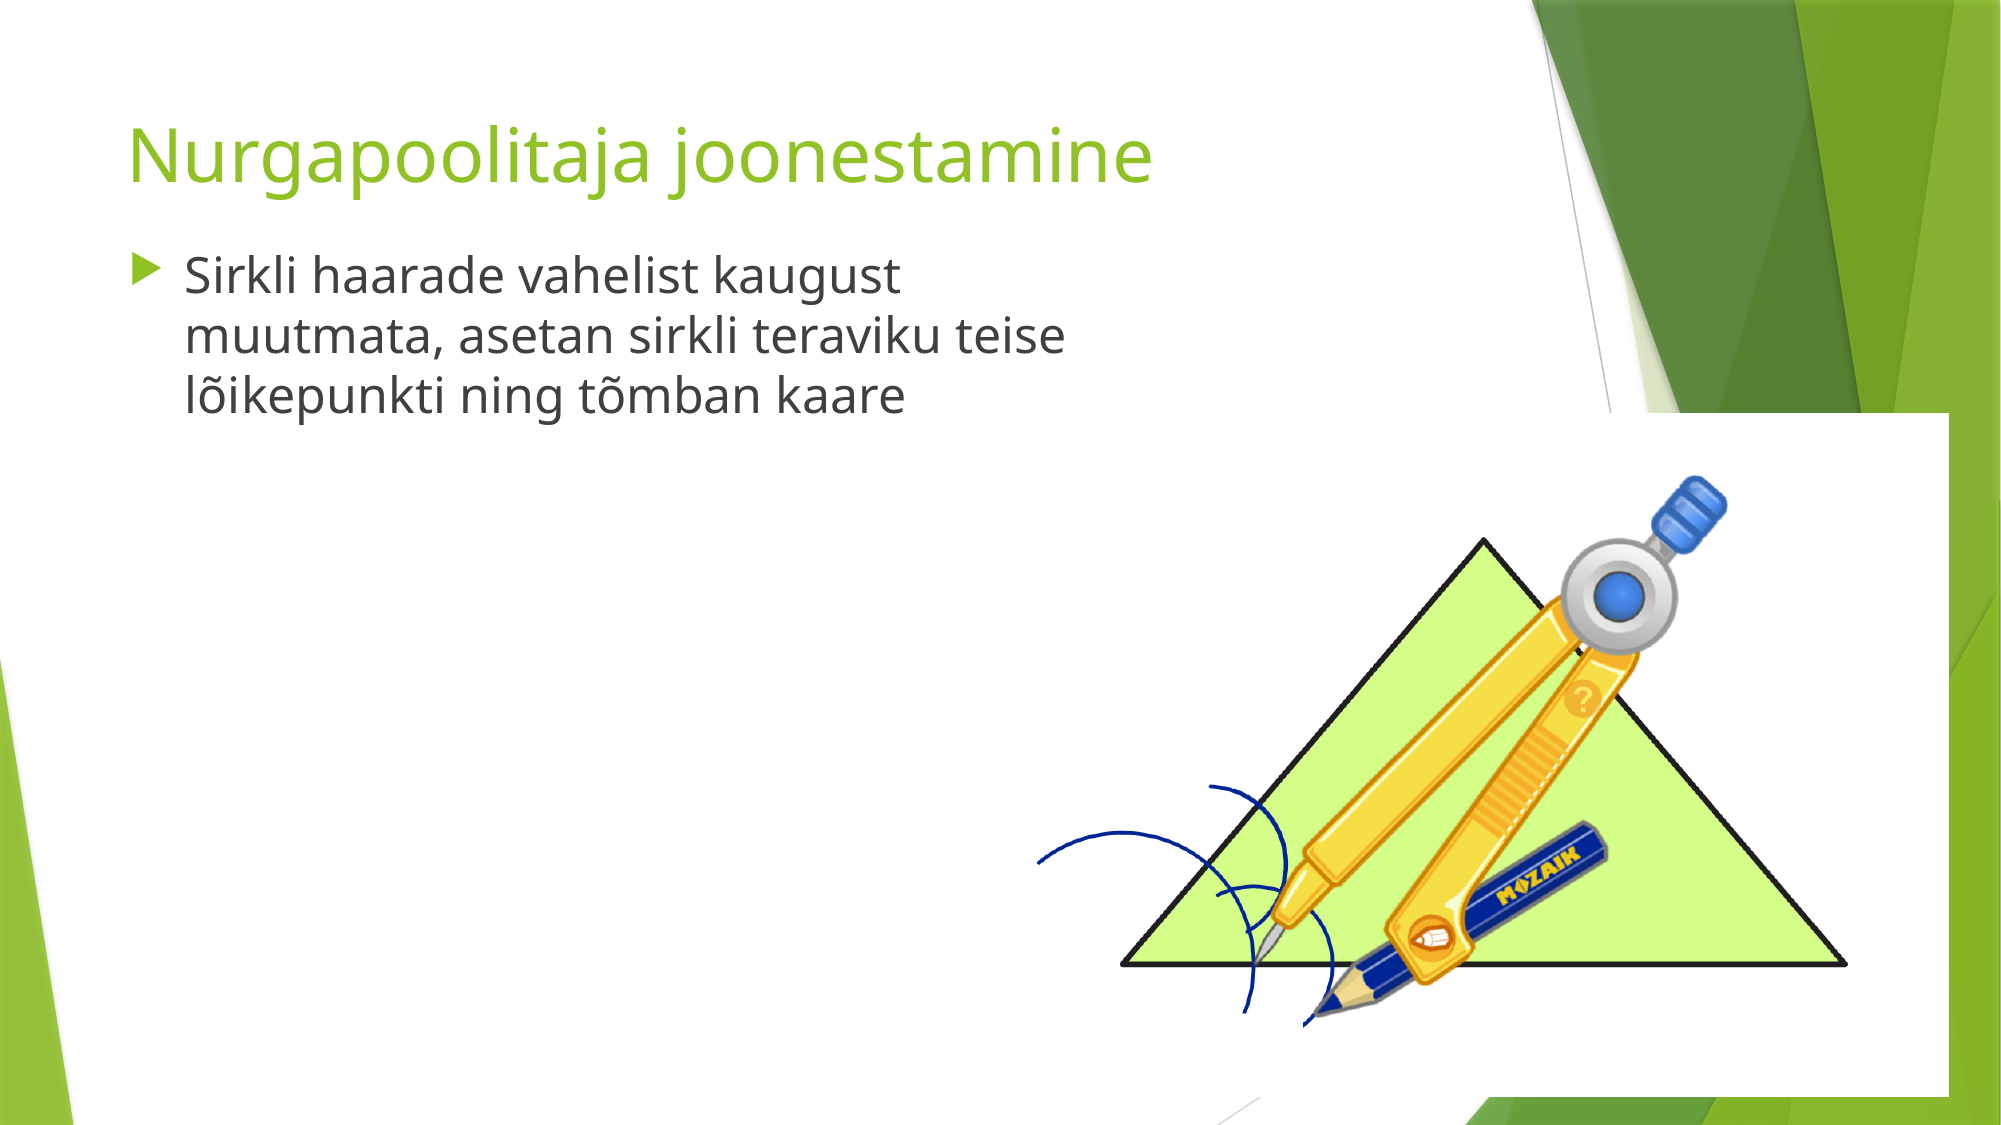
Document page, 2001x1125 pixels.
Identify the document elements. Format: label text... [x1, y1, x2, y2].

list Sirkli haarade vahelist kaugust muutmata, asetan sirkli teraviku teise lõikepunkti ning tõmban kaare [113, 236, 1093, 1063]
picture [1005, 413, 1949, 1097]
title Nurgapoolitaja joonestamine [111, 99, 1522, 317]
